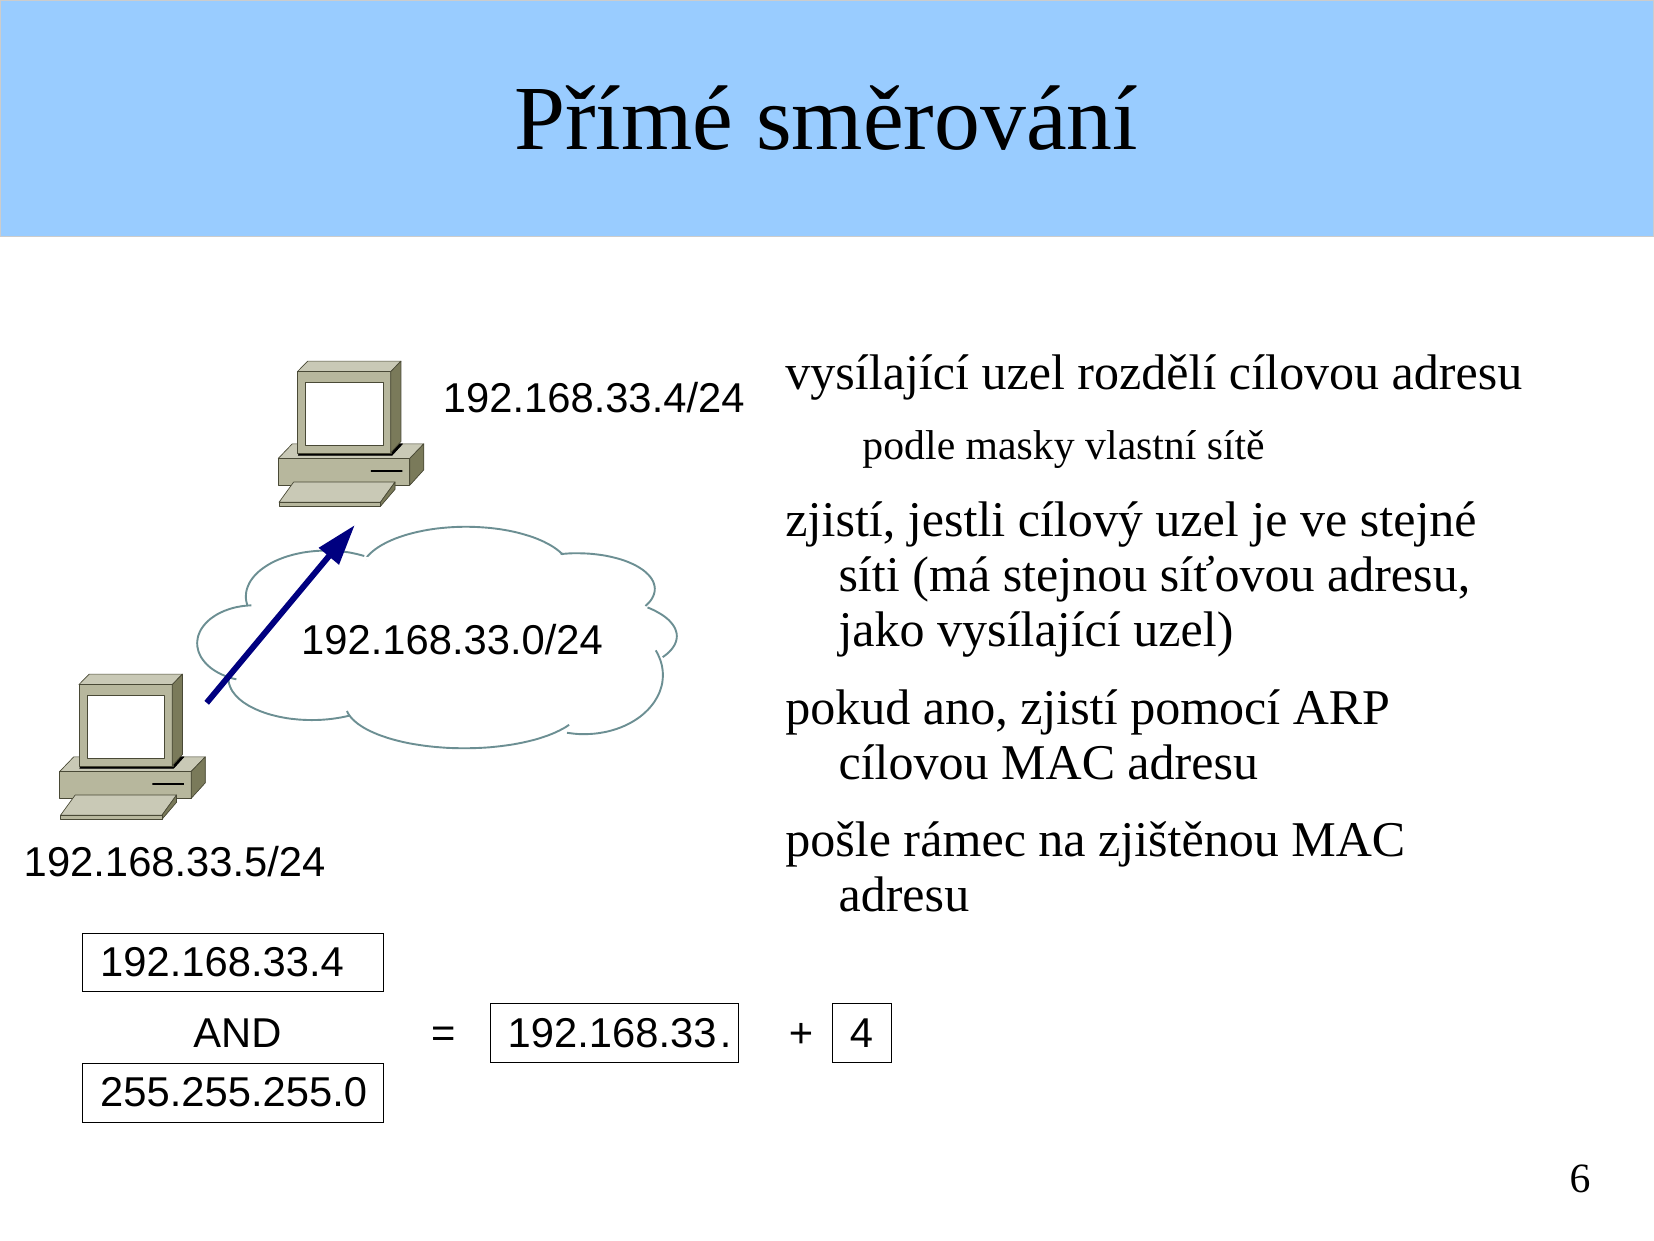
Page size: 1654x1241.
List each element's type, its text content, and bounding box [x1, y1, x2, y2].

text_box 255.255.255.0 [82, 1063, 384, 1123]
text_box 192.168.33.4 [82, 933, 384, 992]
picture [59, 525, 680, 821]
text_box 4 [832, 1003, 892, 1063]
picture [277, 360, 426, 508]
text_box 192.168.33 [490, 1003, 739, 1063]
text_box 192.168.33.0/24 [301, 616, 604, 680]
text_box AND = . + [739, 1009, 814, 1063]
text_box AND = . + [193, 1009, 490, 1063]
text_box 192.168.33.4/24 [442, 374, 745, 438]
list vysílající uzel rozdělí cílovou adresu podle masky vlastní sítě zjistí, jestli cílový uzel je ve stejné síti (má stejnou síťovou adresu, jako vysílající uzel) pokud ano, zjistí pomocí ARP cílovou MAC adresu pošle rámec na zjištěnou MAC adresu [767, 344, 1534, 978]
title Přímé směrování [0, 0, 1654, 237]
text_box 192.168.33.5/24 [23, 838, 326, 902]
